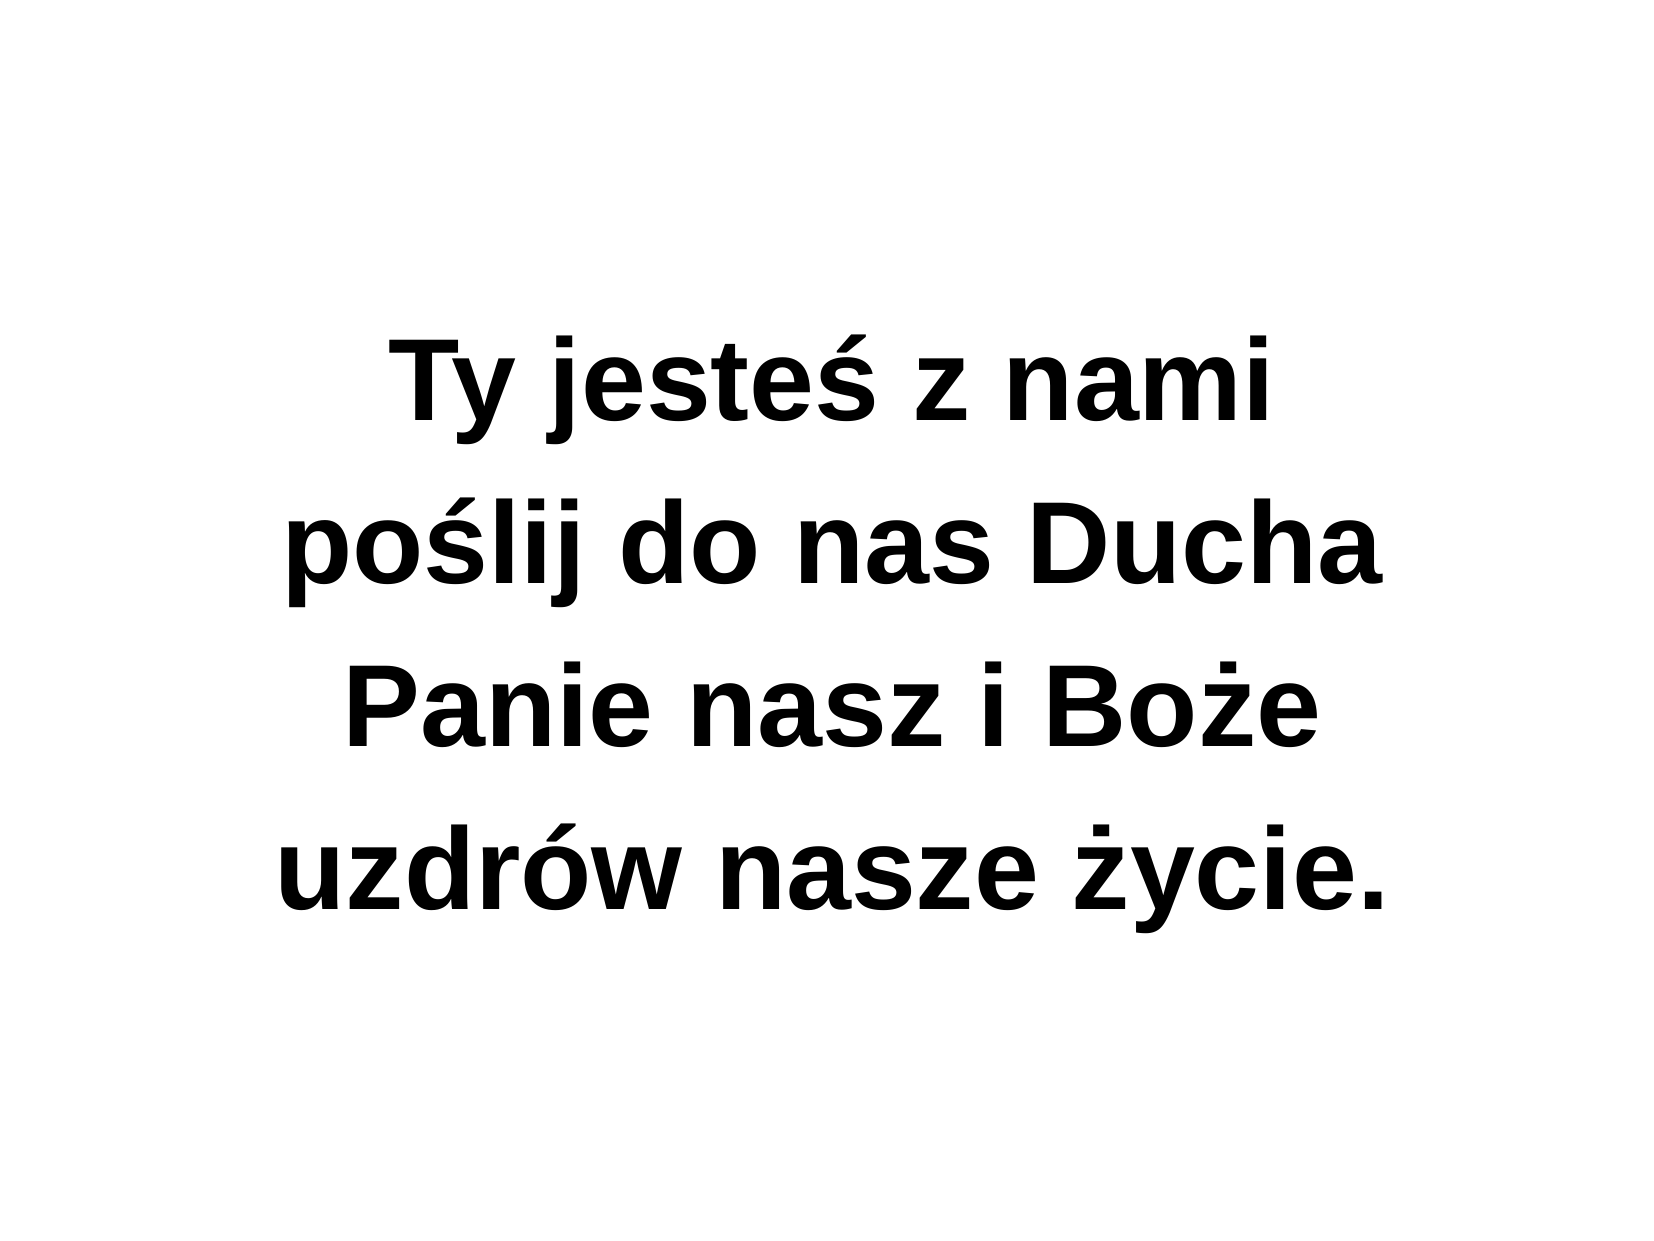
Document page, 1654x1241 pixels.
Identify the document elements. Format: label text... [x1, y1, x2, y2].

subtitle Ty jesteś z nami poślij do nas Ducha Panie nasz i Boże uzdrów nasze życie. [47, 35, 1619, 1182]
